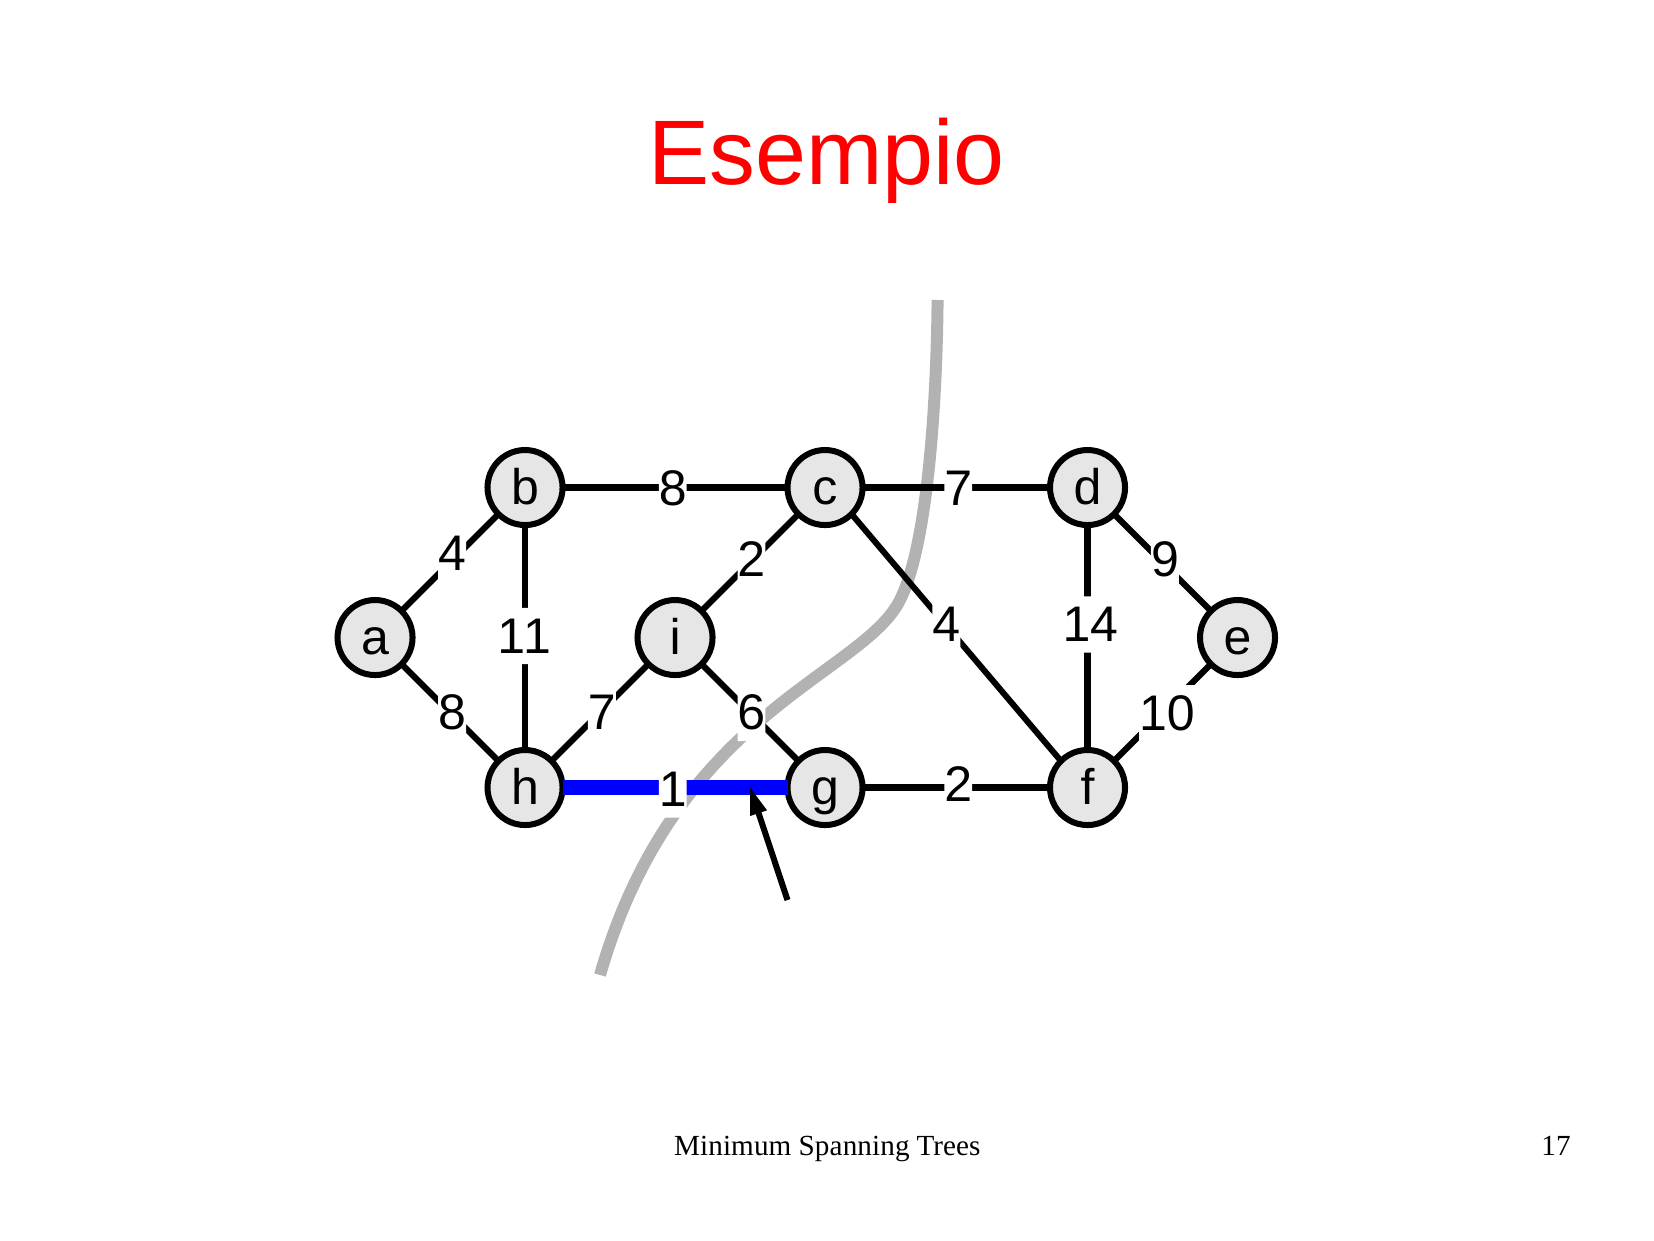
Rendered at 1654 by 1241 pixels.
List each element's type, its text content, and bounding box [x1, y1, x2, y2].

text_box 7 [587, 684, 616, 742]
text_box g [788, 750, 863, 826]
text_box a [337, 600, 413, 676]
text_box h [487, 750, 563, 826]
text_box 6 [737, 684, 766, 742]
text_box 10 [1139, 685, 1195, 742]
text_box d [1050, 450, 1126, 525]
text_box 1 [658, 761, 687, 818]
text_box 8 [658, 460, 687, 517]
text_box c [787, 450, 863, 526]
text_box 14 [1062, 596, 1119, 653]
text_box 2 [944, 756, 973, 813]
text_box b [487, 450, 563, 525]
text_box i [637, 600, 713, 676]
text_box f [1050, 750, 1126, 826]
text_box 8 [438, 684, 467, 741]
text_box 4 [438, 525, 467, 582]
text_box 7 [944, 460, 973, 517]
text_box 9 [1150, 531, 1179, 588]
text_box 2 [737, 531, 766, 588]
title Esempio [82, 49, 1571, 257]
text_box e [1200, 600, 1276, 676]
text_box 4 [932, 596, 961, 653]
text_box 11 [497, 607, 557, 665]
